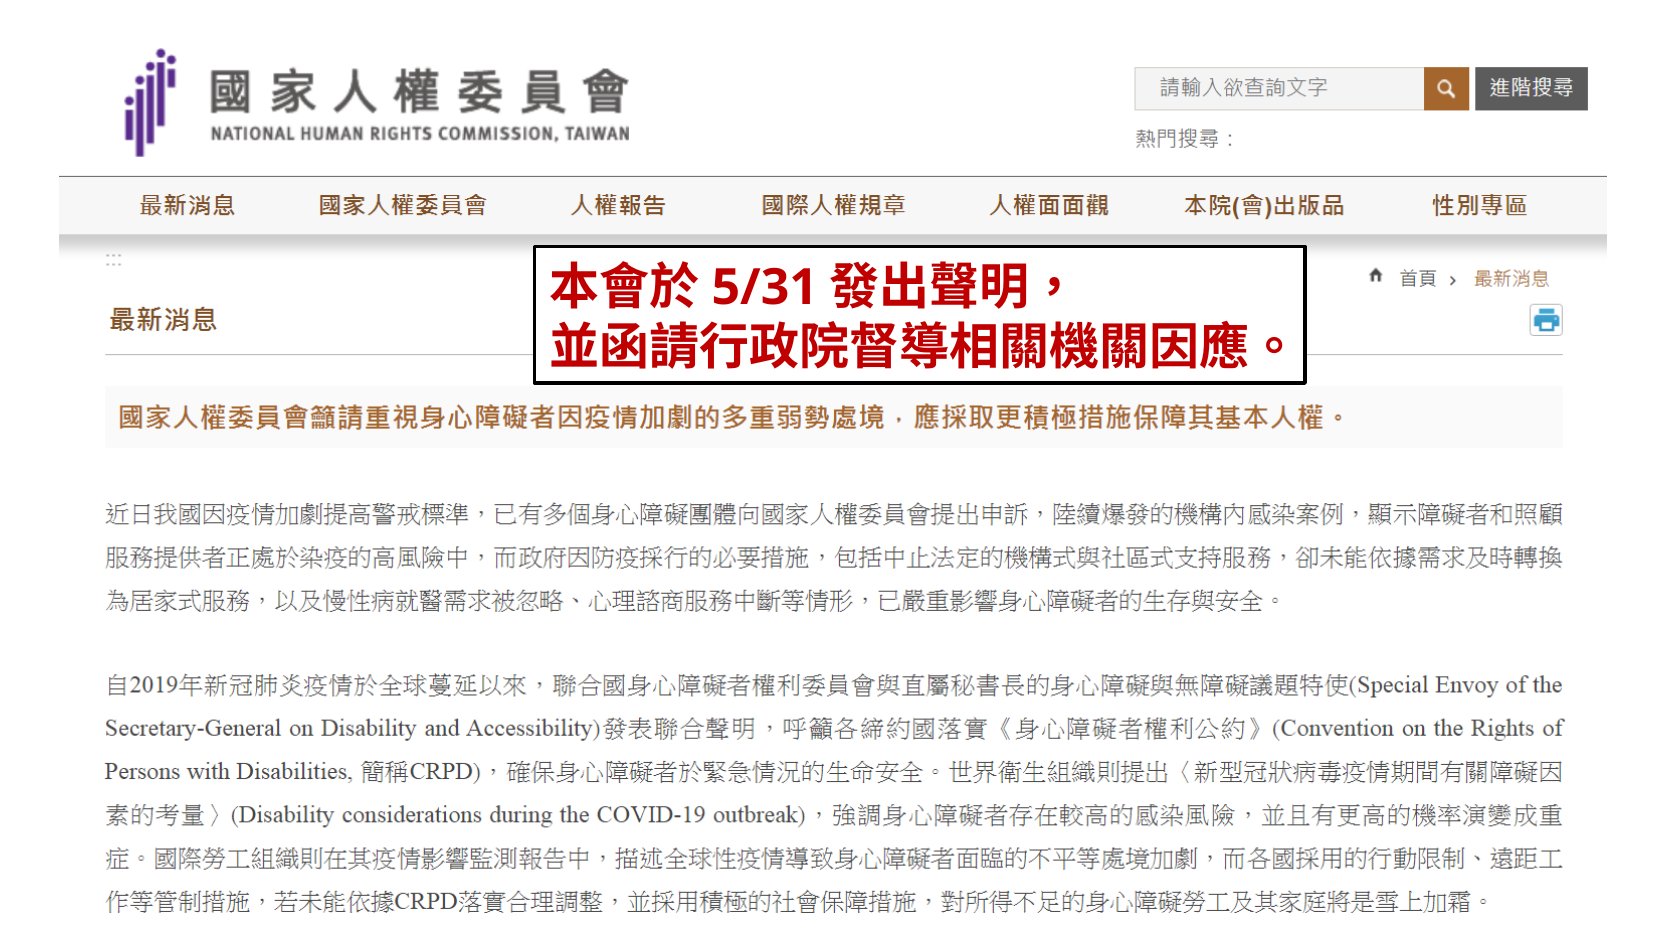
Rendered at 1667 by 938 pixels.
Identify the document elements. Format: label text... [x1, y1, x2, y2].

text_box 本會於5/31發出聲明， 並函請行政院督導相關機關因應。 [534, 246, 1305, 383]
picture [59, 47, 1607, 918]
